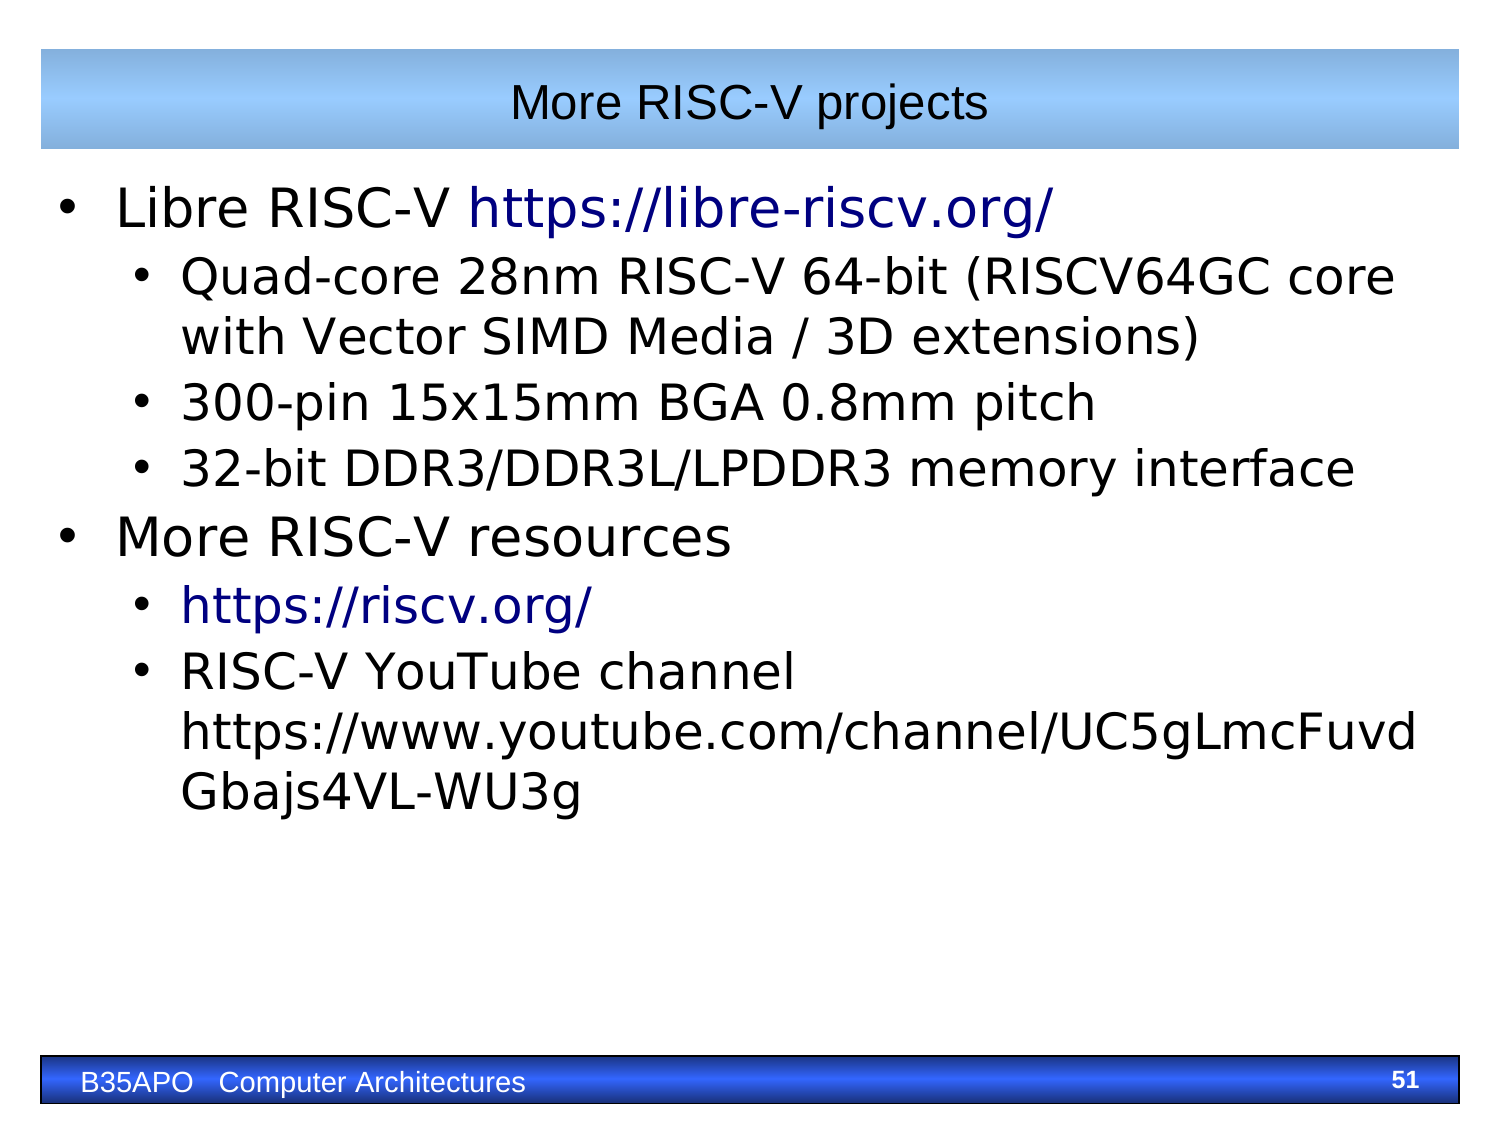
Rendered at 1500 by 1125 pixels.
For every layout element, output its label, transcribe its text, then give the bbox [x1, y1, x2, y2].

title More RISC-V projects [41, 49, 1459, 149]
list Libre RISC-V https://libre-riscv.org/ Quad-core 28nm RISC-V 64-bit (RISCV64GC core with Vector SIMD Media / 3D extensions) 300-pin 15x15mm BGA 0.8mm pitch 32-bit DDR3/DDR3L/LPDDR3 memory interface More RISC-V resources https://riscv.org/ RISC-V YouTube channel https://www.youtube.com/channel/UC5gLmcFuvdGbajs4VL-WU3g [44, 166, 1458, 1045]
